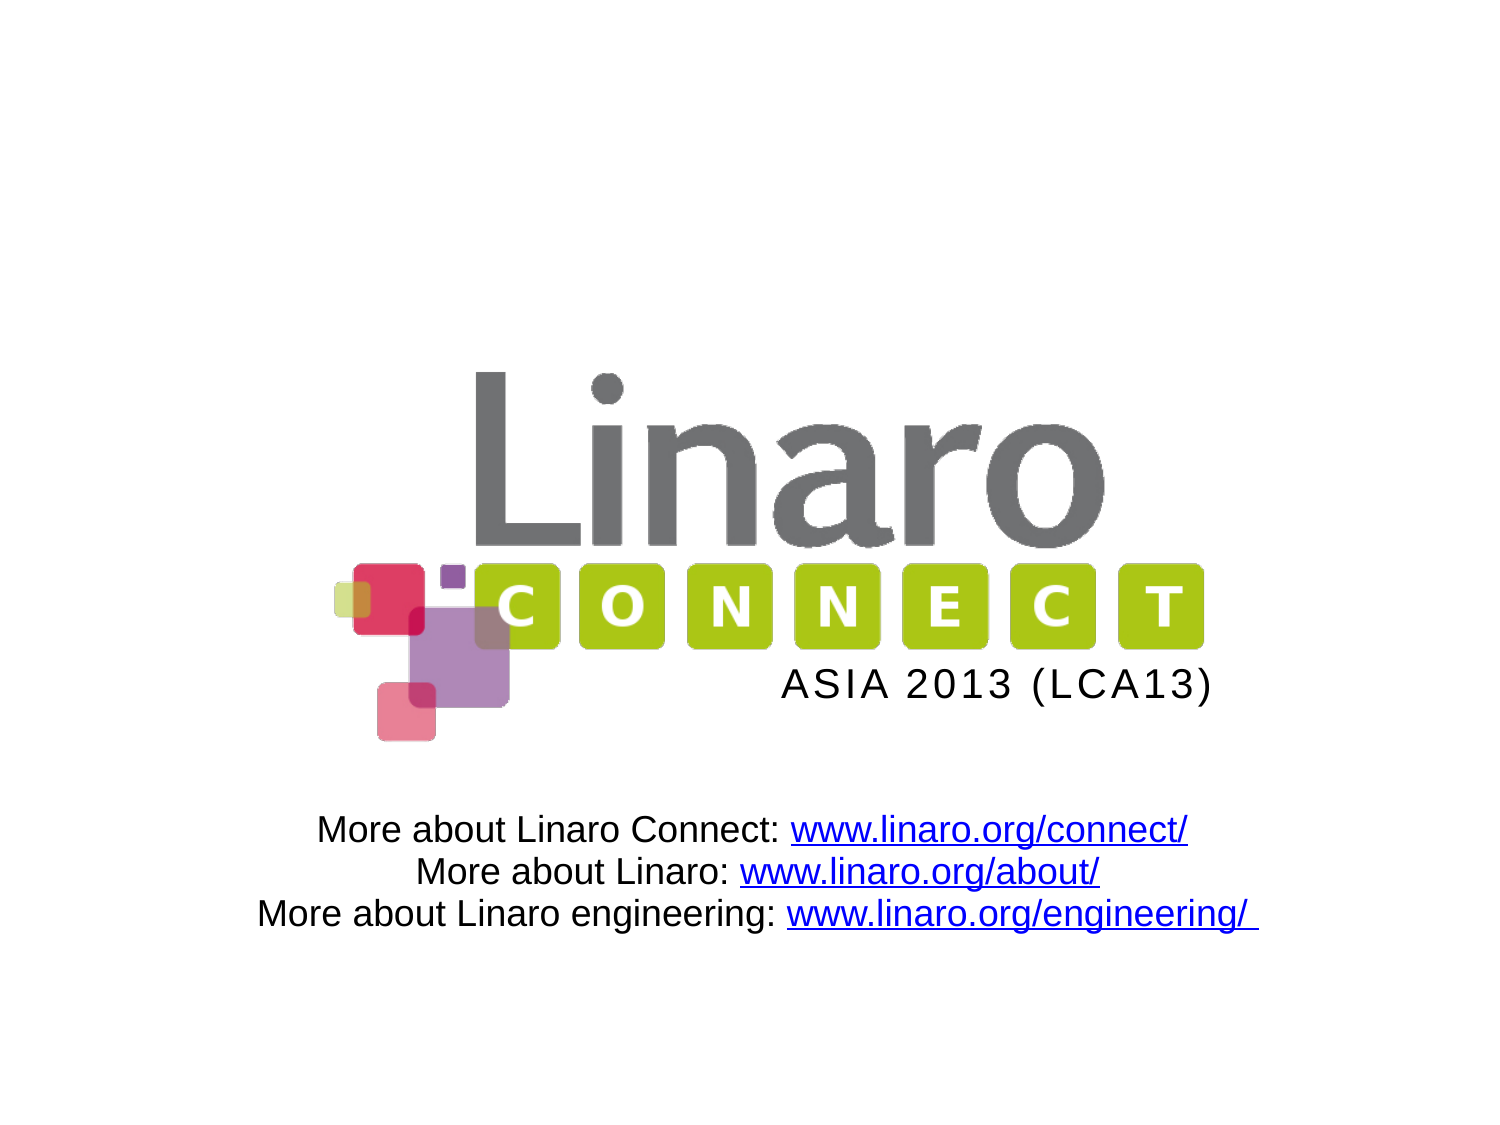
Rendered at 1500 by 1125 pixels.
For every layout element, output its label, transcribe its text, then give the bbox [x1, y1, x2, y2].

text_box ASIA 2013 (LCA13) [504, 653, 1228, 719]
text_box More about Linaro Connect: www.linaro.org/connect/ More about Linaro: www.linaro.org/about/ More about Linaro engineering: www.linaro.org/engineering/ [193, 797, 1322, 945]
picture [298, 346, 1248, 767]
